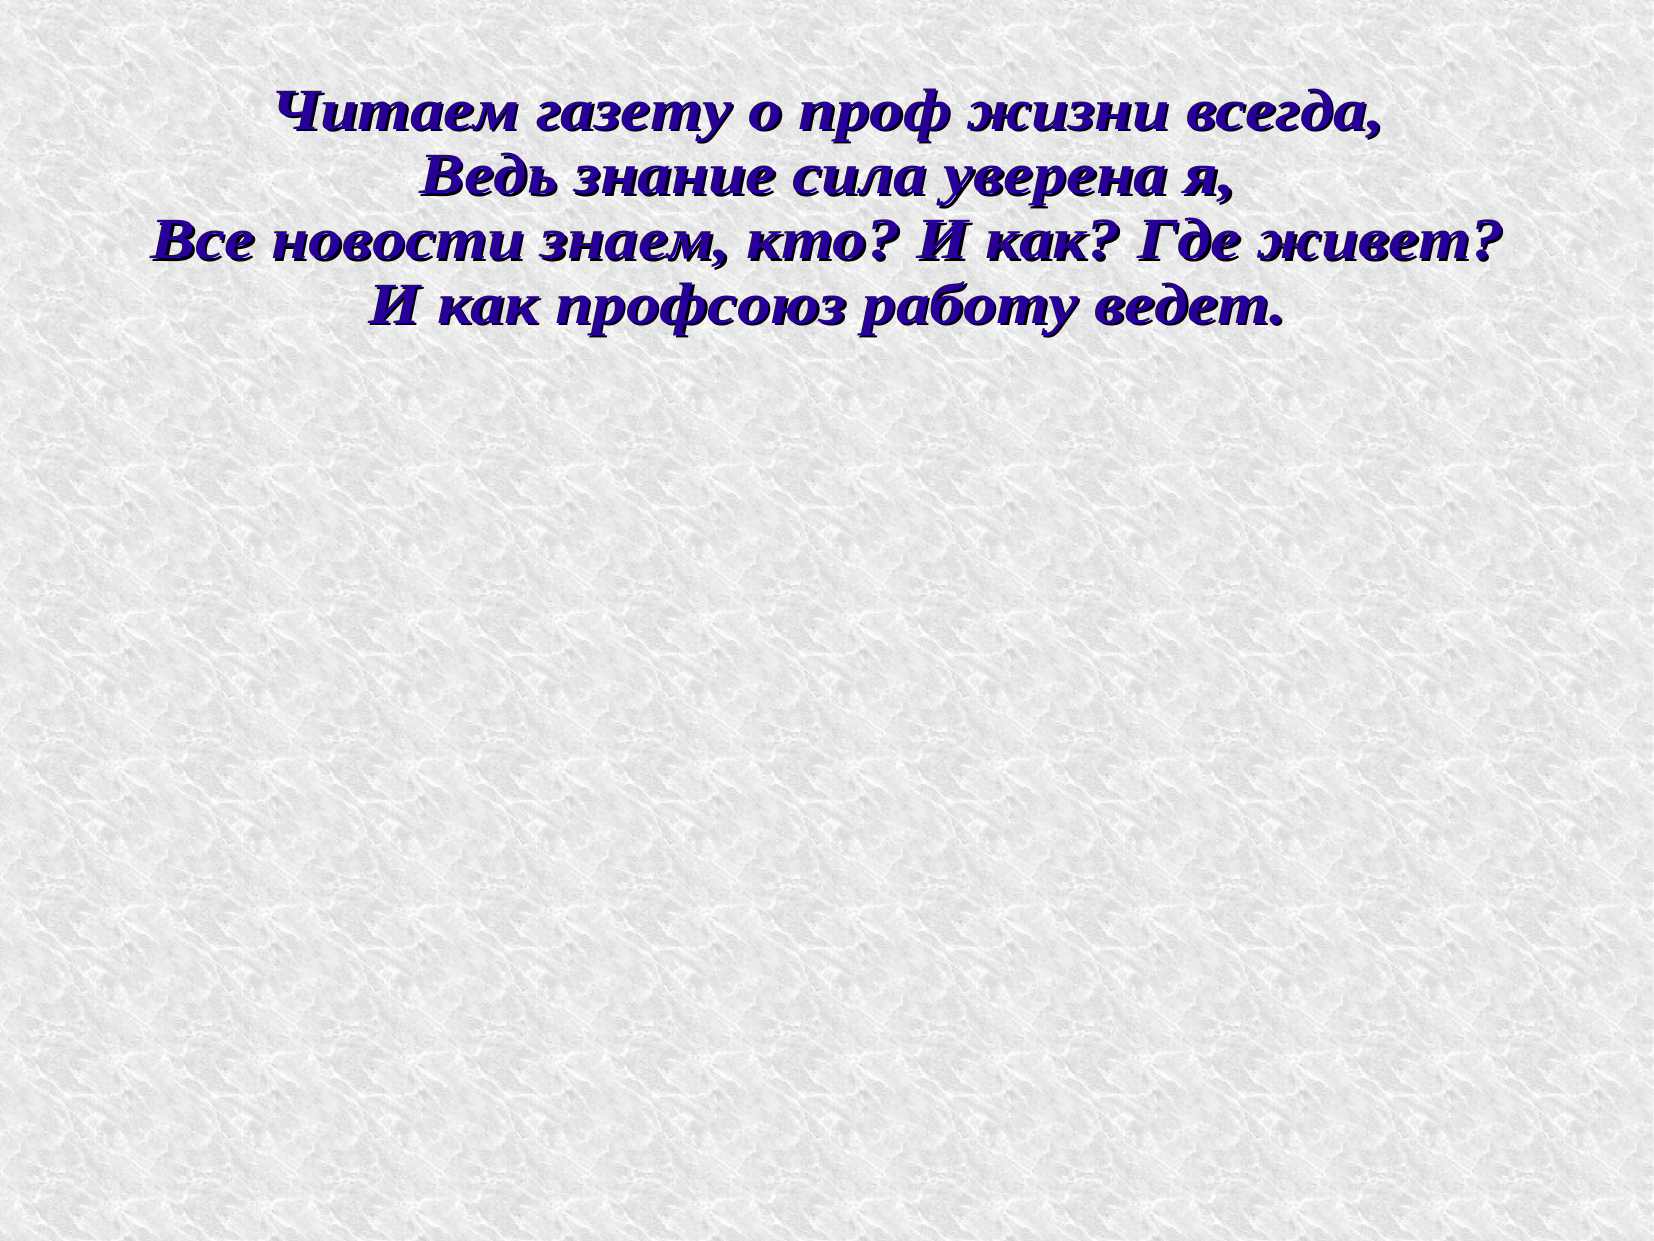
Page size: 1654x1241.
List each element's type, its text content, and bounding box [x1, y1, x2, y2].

title Читаем газету о проф жизни всегда, Ведь знание сила уверена я, Все новости знаем, кто? И как? Где живет? И как профсоюз работу ведет. [121, 76, 1534, 337]
picture [0, 0, 1654, 1241]
